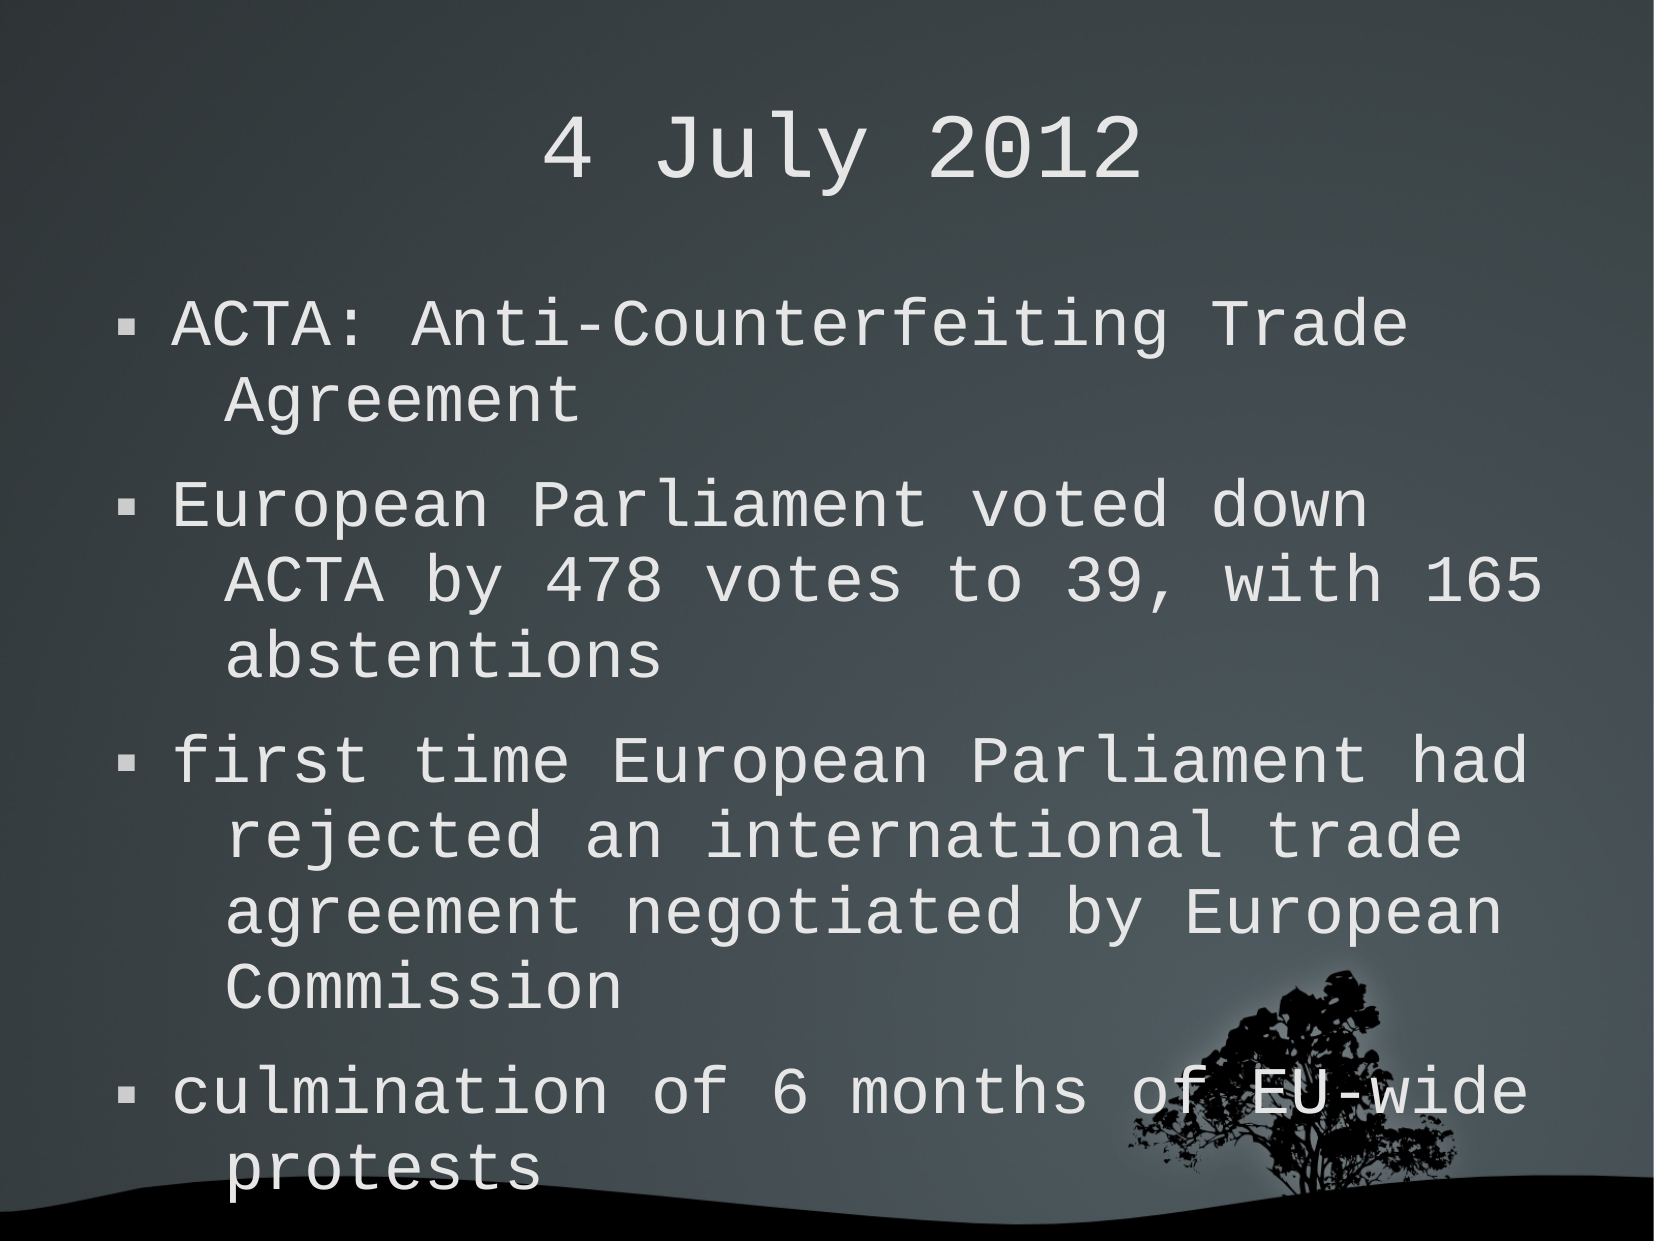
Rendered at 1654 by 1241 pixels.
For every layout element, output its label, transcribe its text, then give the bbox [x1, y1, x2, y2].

title 4 July 2012 [82, 56, 1571, 250]
list ACTA: Anti-Counterfeiting Trade Agreement European Parliament voted down ACTA by 478 votes to 39, with 165 abstentions first time European Parliament had rejected an international trade agreement negotiated by European Commission culmination of 6 months of EU-wide protests [82, 290, 1571, 1210]
picture [0, 0, 1654, 1241]
